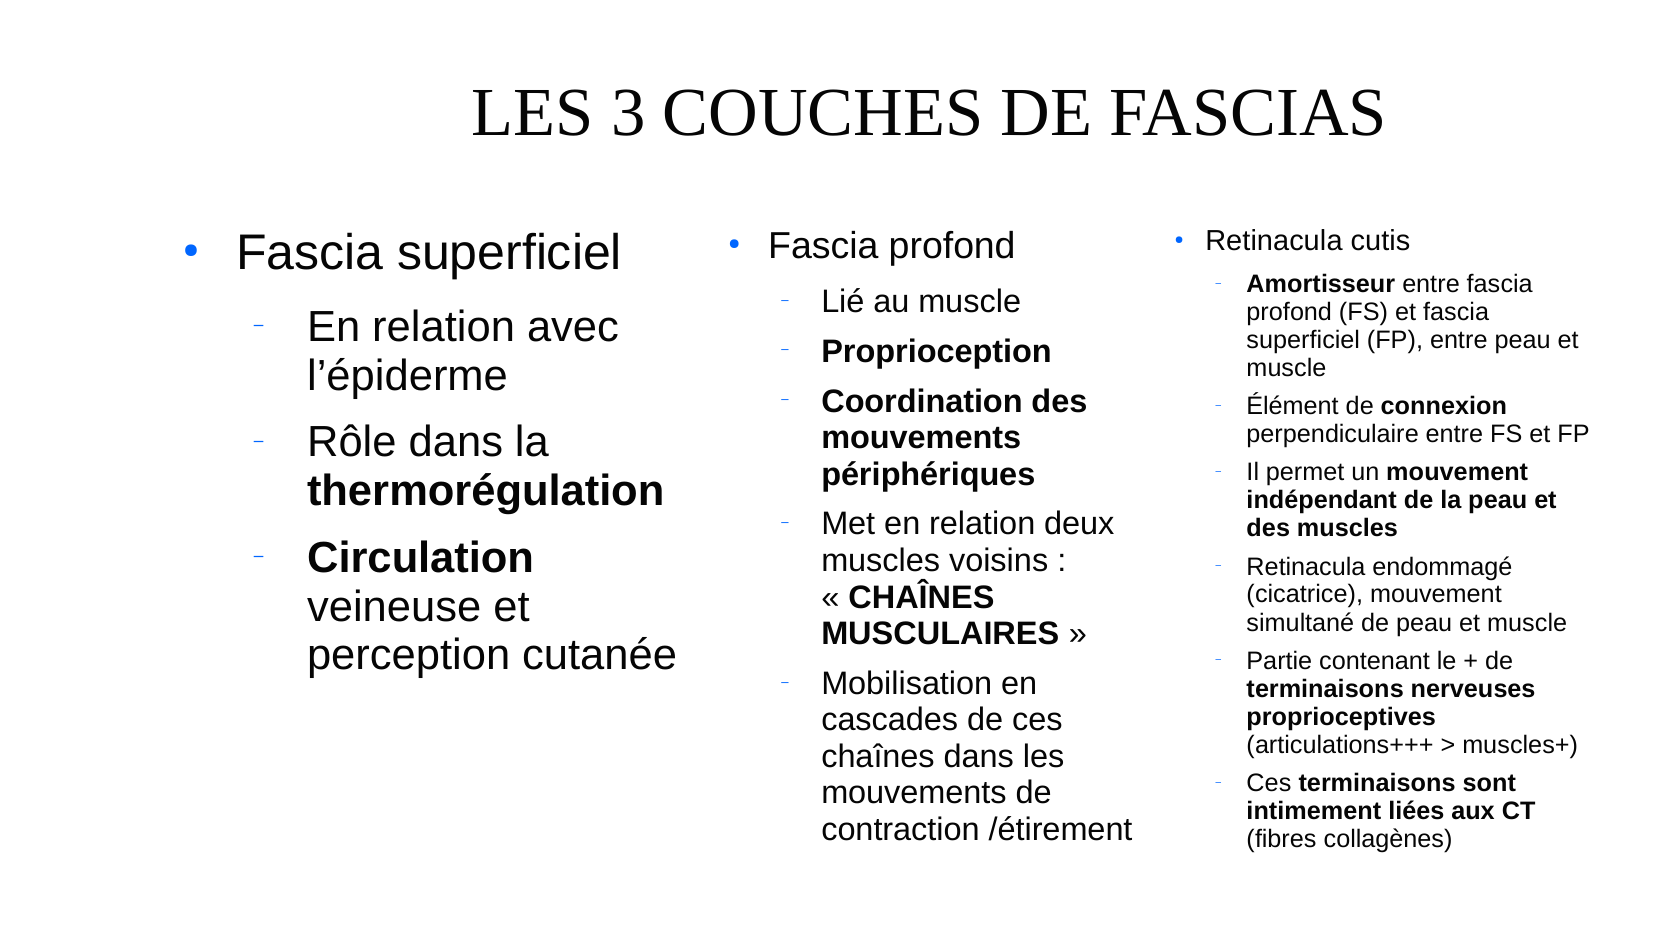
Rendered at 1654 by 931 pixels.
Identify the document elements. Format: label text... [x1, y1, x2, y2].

list Fascia profond Lié au muscle Proprioception Coordination des mouvements périphériques Met en relation deux muscles voisins : « CHAÎNES MUSCULAIRES » Mobilisation en cascades de ces chaînes dans les mouvements de contraction /étirement [714, 224, 1143, 863]
list Fascia superficiel En relation avec l’épiderme Rôle dans la thermorégulation Circulation veineuse et perception cutanée [165, 224, 694, 851]
list Retinacula cutis Amortisseur entre fascia profond (FS) et fascia superficiel (FP), entre peau et muscle Élément de connexion perpendiculaire entre FS et FP Il permet un mouvement indépendant de la peau et des muscles Retinacula endommagé (cicatrice), mouvement simultané de peau et muscle Partie contenant le + de terminaisons nerveuses proprioceptives (articulations+++ > muscles+) Ces terminaisons sont intimement liées aux CT (fibres collagènes) [1164, 224, 1593, 875]
title LES 3 COUCHES DE FASCIAS [265, 35, 1595, 189]
